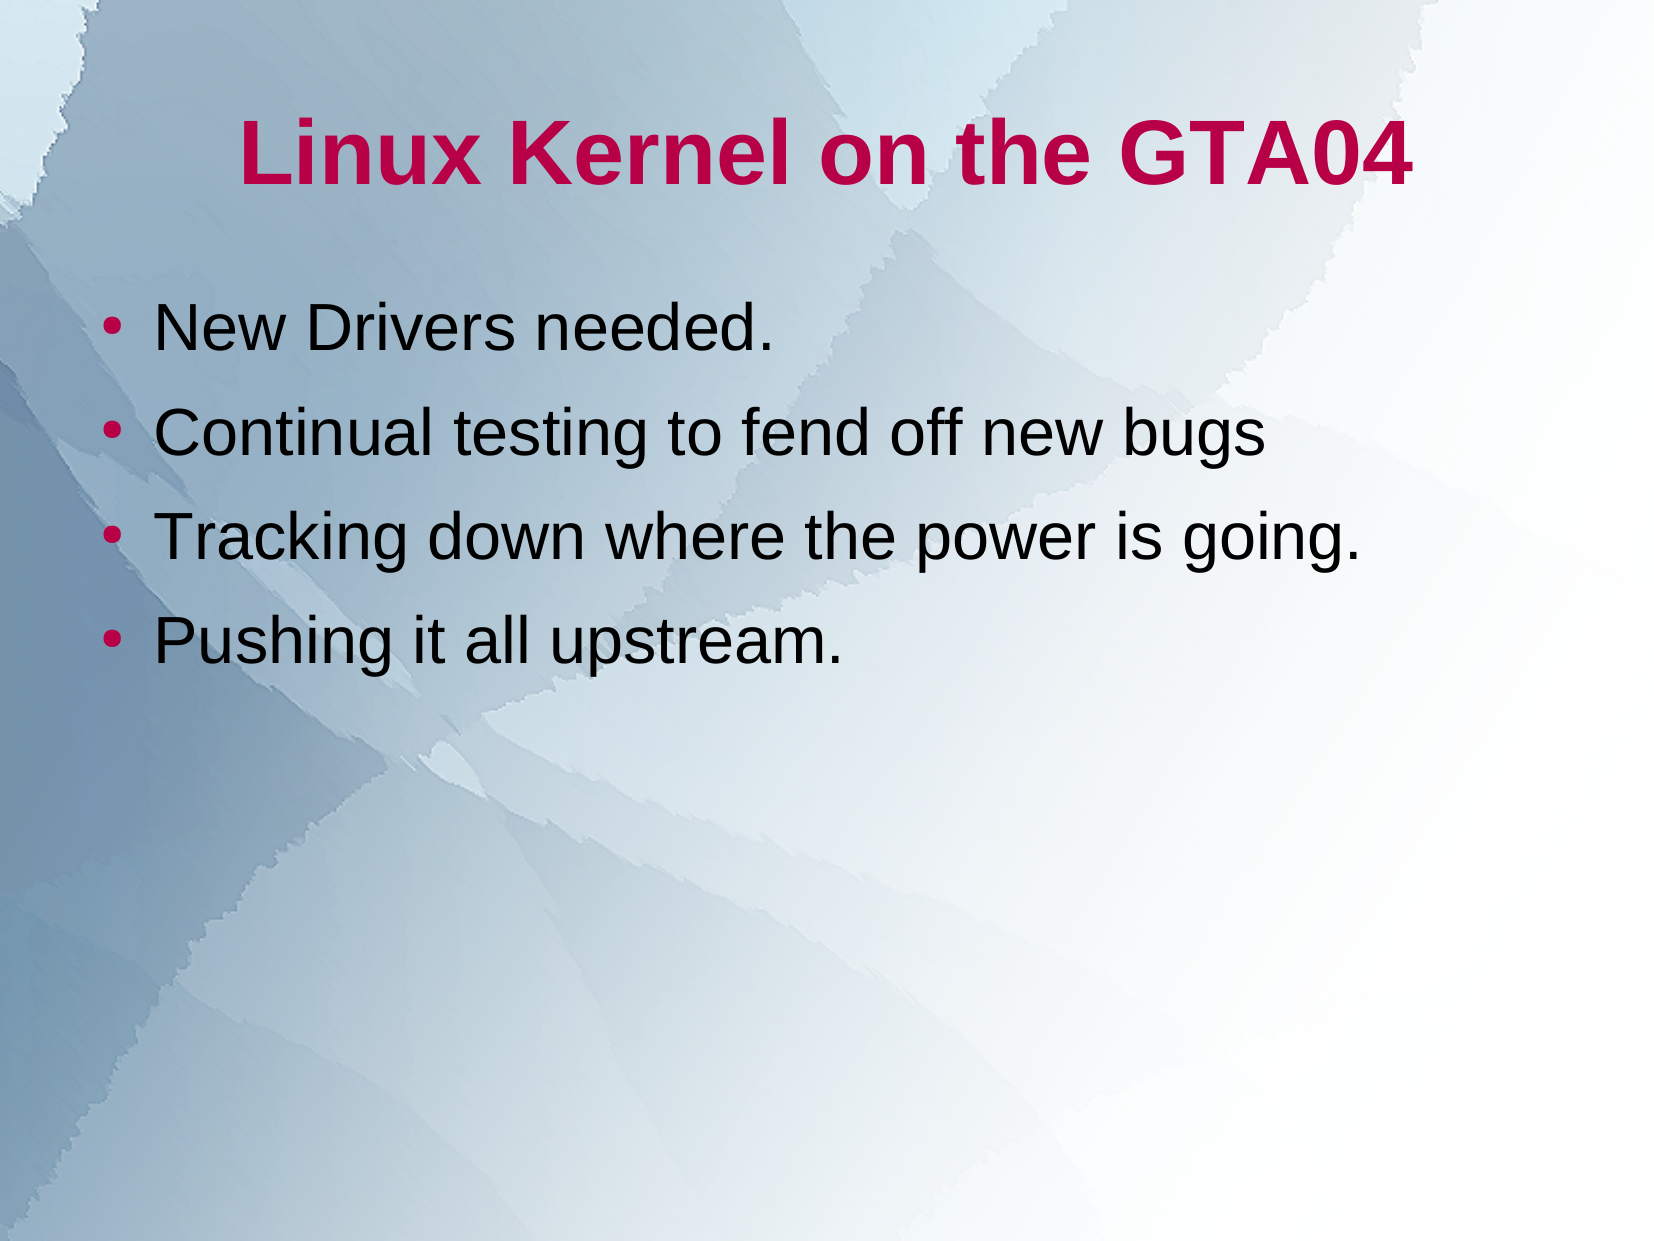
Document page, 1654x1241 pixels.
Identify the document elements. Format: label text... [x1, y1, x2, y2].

list New Drivers needed. Continual testing to fend off new bugs Tracking down where the power is going. Pushing it all upstream. [82, 290, 1571, 1010]
picture [0, 0, 1654, 1241]
title Linux Kernel on the GTA04 [82, 49, 1571, 257]
